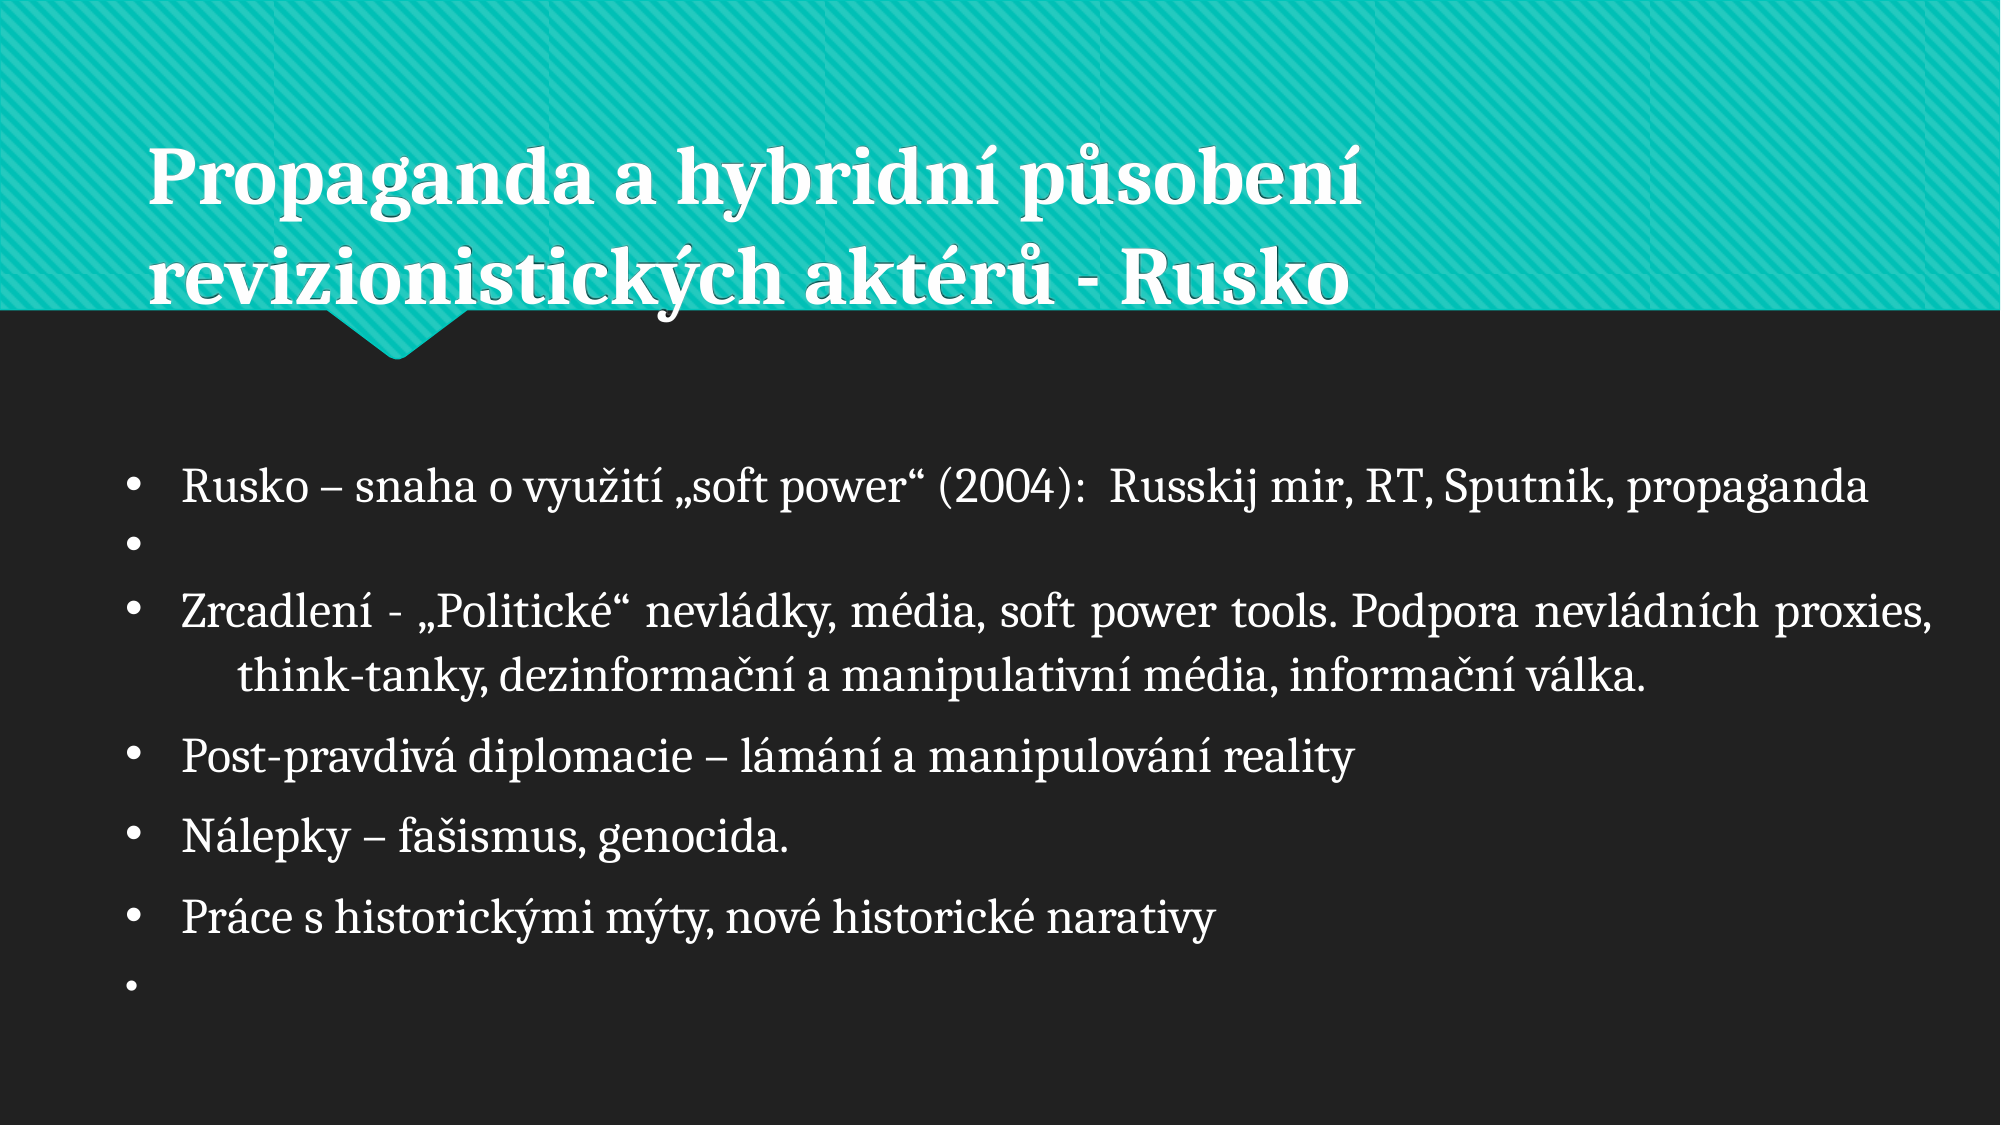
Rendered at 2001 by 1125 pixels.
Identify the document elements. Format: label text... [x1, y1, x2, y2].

text_box Rusko – snaha o využití „soft power“ (2004): Russkij mir, RT, Sputnik, propaganda Zrcadlení - „Politické“ nevládky, média, soft power tools. Podpora nevládních proxies, think-tanky, dezinformační a manipulativní média, informační válka. Post-pravdivá diplomacie – lámání a manipulování reality Nálepky – fašismus, genocida. Práce s historickými mýty, nové historické narativy [110, 445, 1947, 1016]
title Propaganda a hybridní působení revizionistických aktérů - Rusko [132, 113, 1868, 273]
